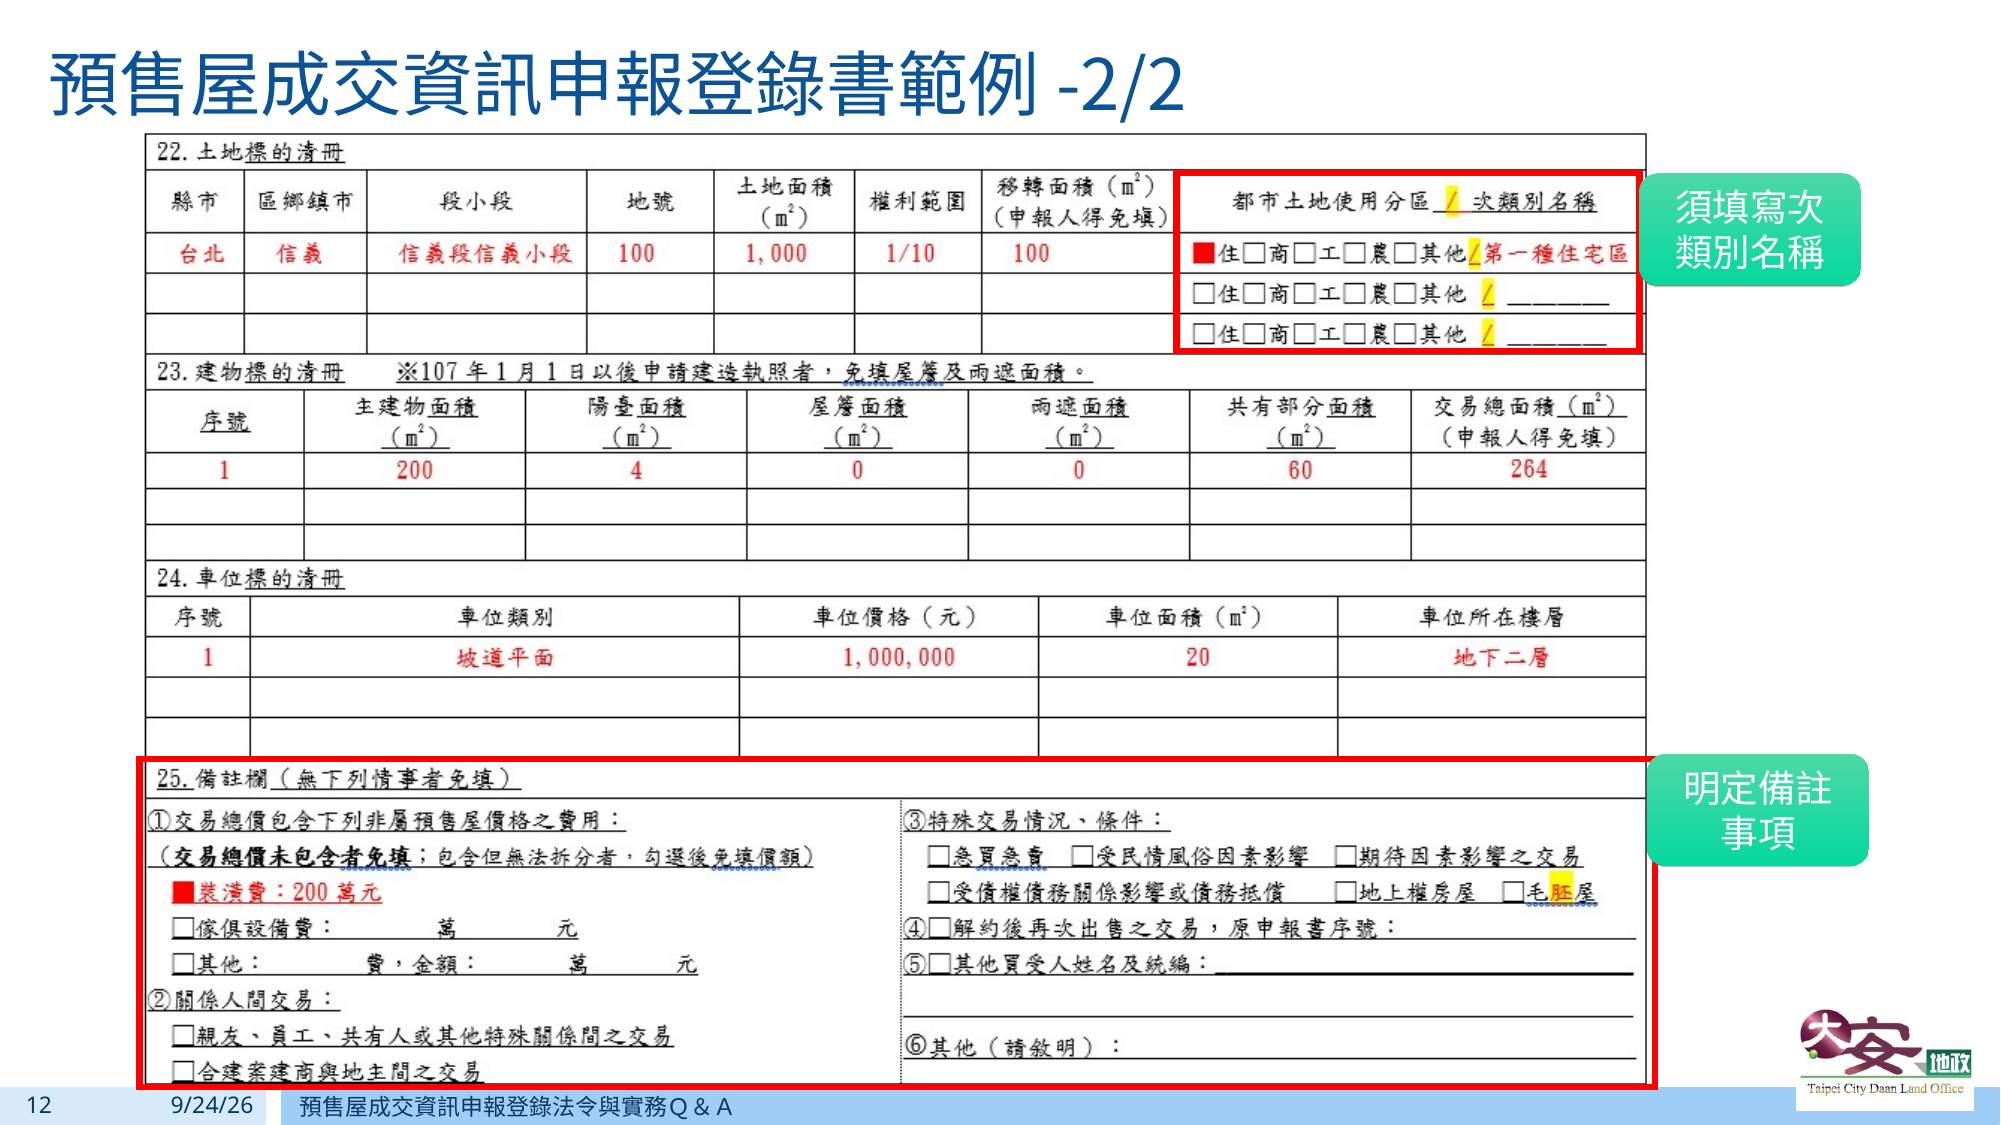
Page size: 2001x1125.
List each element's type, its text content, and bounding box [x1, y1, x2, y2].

picture [1180, 176, 1636, 348]
footer 預售屋成交資訊申報登錄法令與實務Ｑ＆Ａ [284, 1087, 1785, 1125]
picture [1796, 992, 1974, 1111]
picture [143, 762, 1652, 1084]
picture [139, 132, 1656, 756]
slide_number 10/21/21 [74, 1087, 269, 1125]
text_box 須填寫次類別名稱 [1639, 173, 1862, 286]
title 預售屋成交資訊申報登錄書範例-2/2 [33, 16, 1571, 133]
text_box 明定備註事項 [1647, 753, 1870, 866]
slide_number <編號> [0, 1087, 68, 1125]
